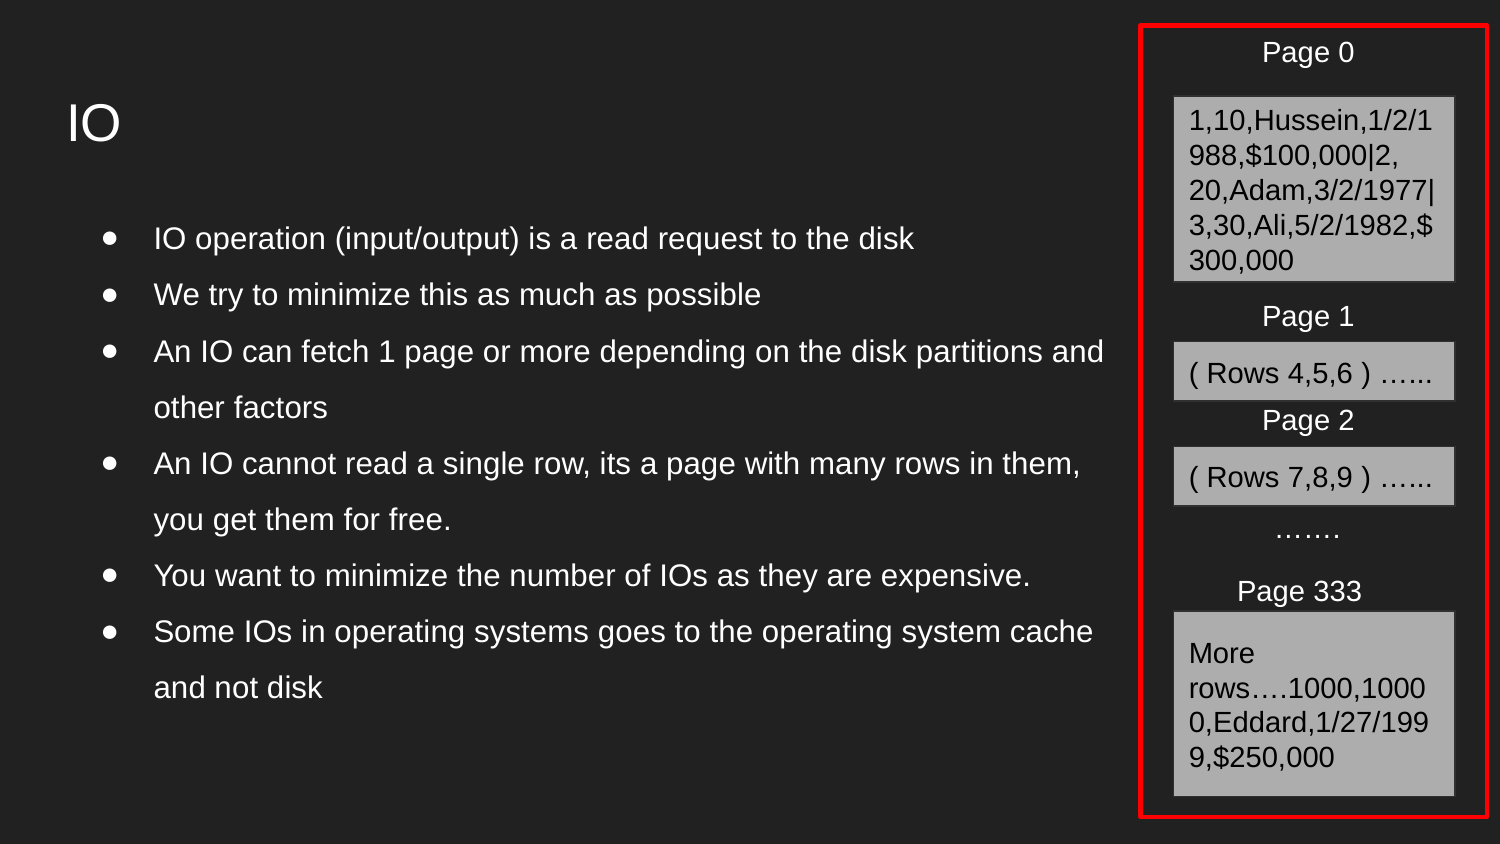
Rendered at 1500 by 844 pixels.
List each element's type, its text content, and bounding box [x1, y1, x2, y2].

title IO [1143, 72, 1449, 167]
text_box More rows….1000,10000,Eddard,1/27/1999,$250,000 [1173, 610, 1456, 797]
text_box Page 2 [1247, 386, 1382, 452]
text_box ( Rows 4,5,6 ) …... [1173, 341, 1456, 402]
text_box Page 1 [1247, 281, 1382, 347]
text_box Page 0 [1247, 18, 1382, 84]
text_box 1,10,Hussein,1/2/1988,$100,000|2, 20,Adam,3/2/1977|3,30,Ali,5/2/1982,$300,000 [1173, 96, 1456, 282]
title IO [51, 72, 1138, 167]
text_box IO operation (input/output) is a read request to the disk We try to minimize this as much as possible An IO can fetch 1 page or more depending on the disk partitions and other factors An IO cannot read a single row, its a page with many rows in them, you get them for free. You want to minimize the number of IOs as they are expensive. Some IOs in operating systems goes to the operating system cache and not disk [63, 184, 1138, 721]
text_box ( Rows 7,8,9 ) …... [1173, 446, 1456, 506]
text_box Page 333 [1222, 557, 1395, 623]
text_box ……. [1258, 494, 1394, 560]
